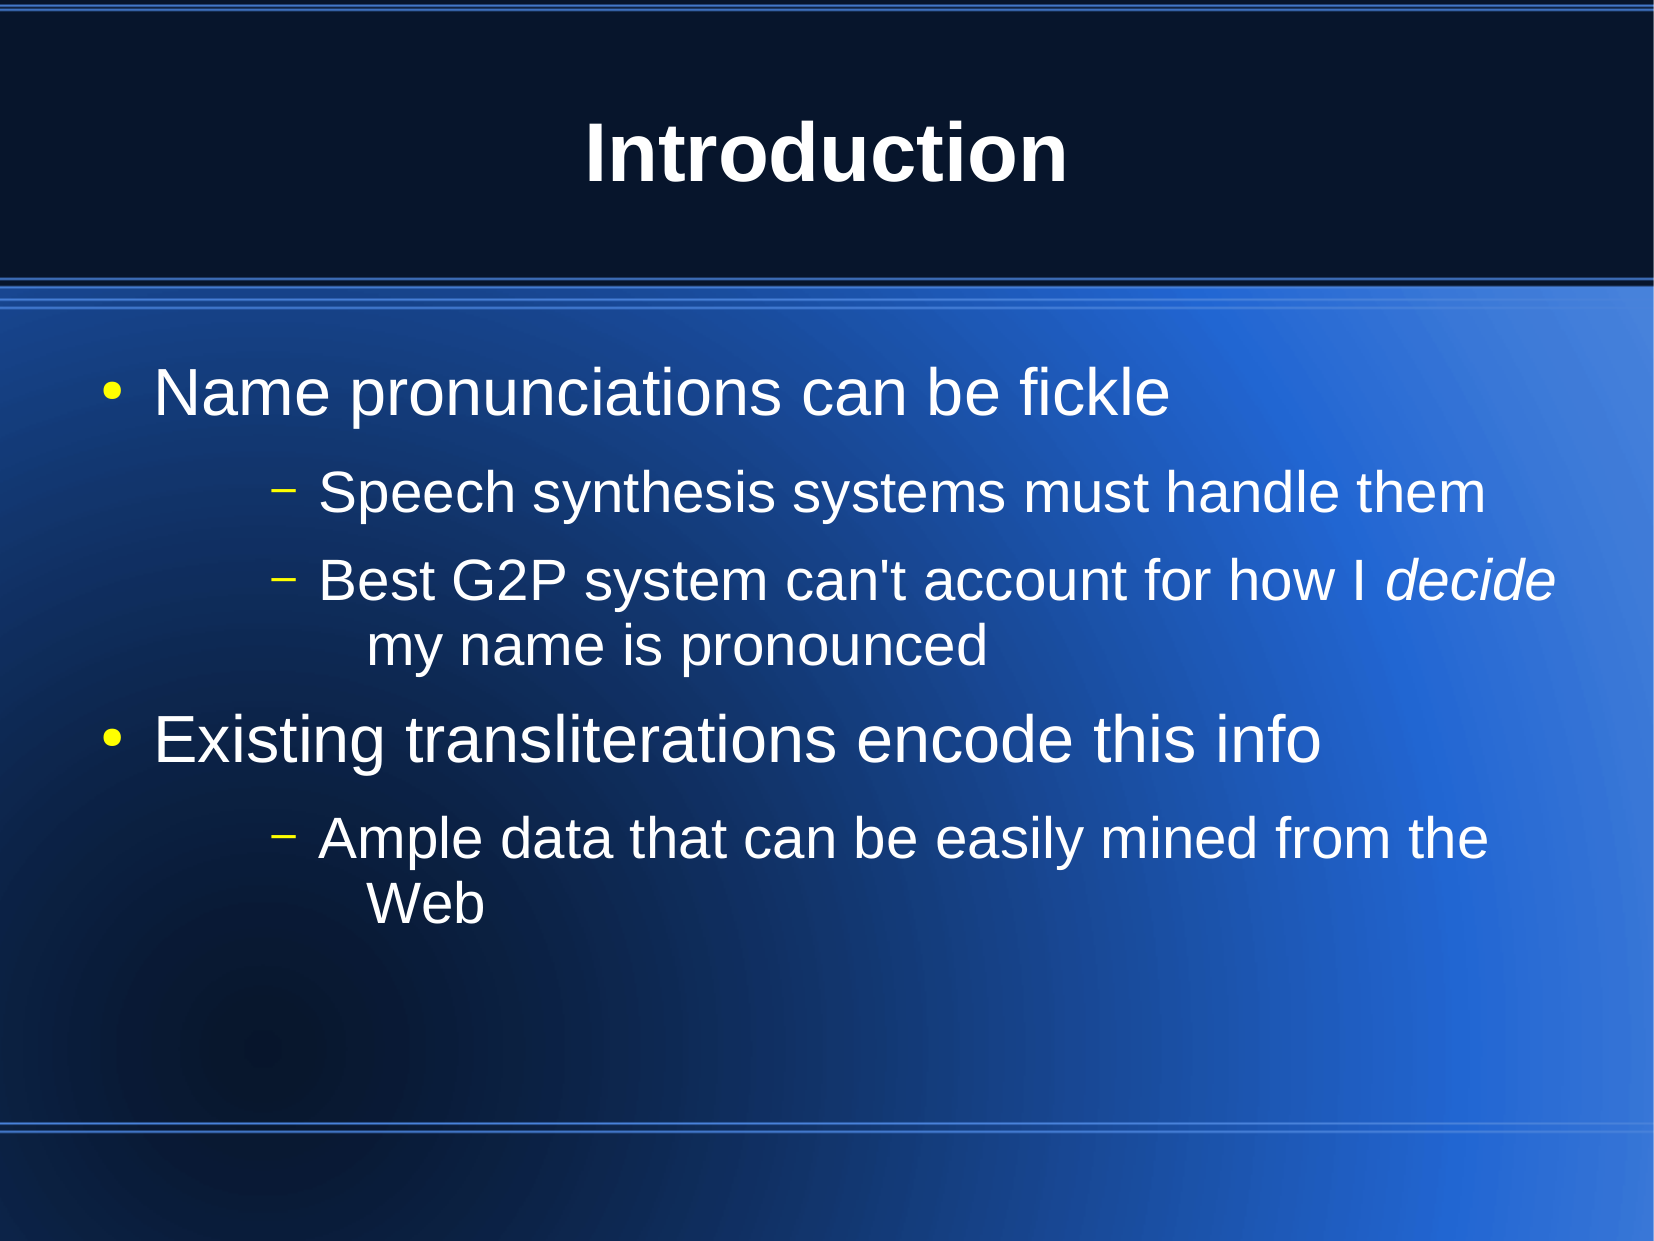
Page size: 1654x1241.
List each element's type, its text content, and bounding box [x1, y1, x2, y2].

list Name pronunciations can be fickle Speech synthesis systems must handle them Best G2P system can't account for how I decide my name is pronounced Existing transliterations encode this info Ample data that can be easily mined from the Web [82, 355, 1571, 1174]
picture [0, 0, 1654, 1241]
title Introduction [82, 49, 1571, 257]
